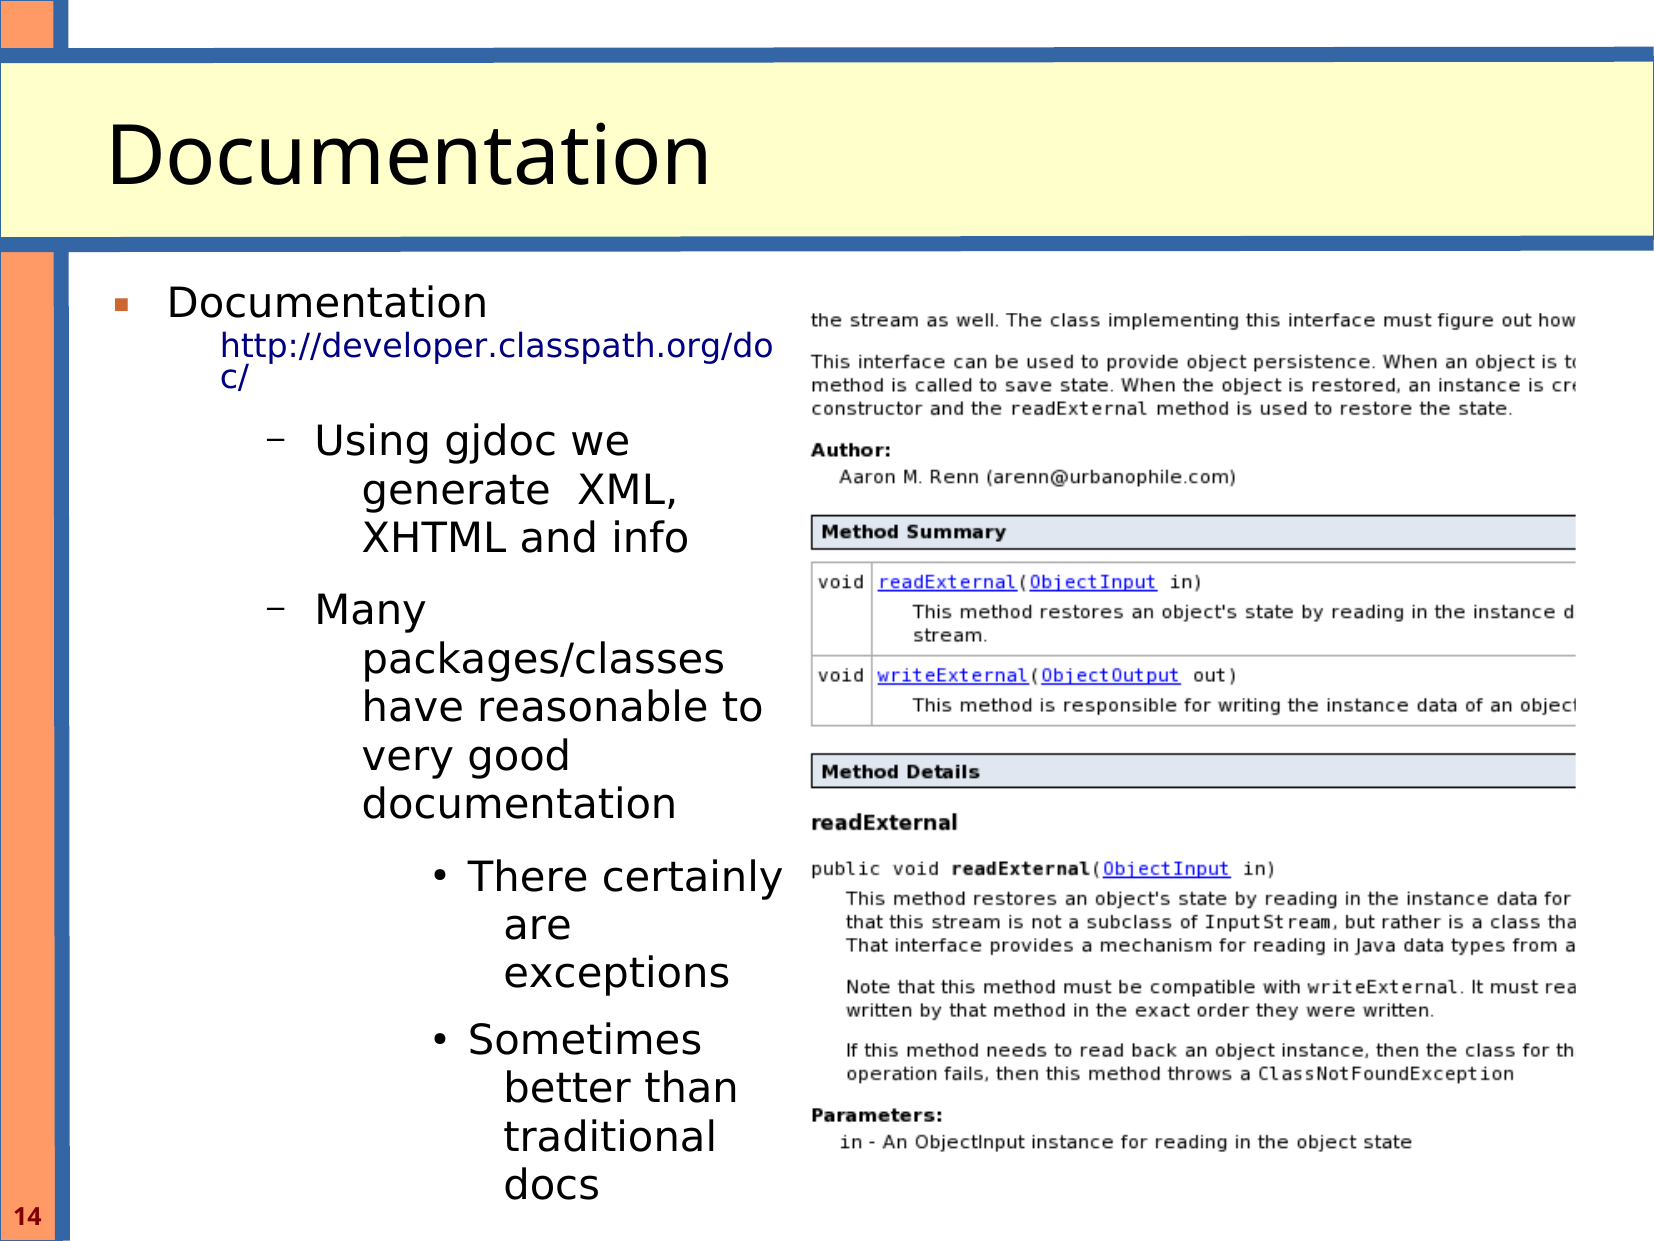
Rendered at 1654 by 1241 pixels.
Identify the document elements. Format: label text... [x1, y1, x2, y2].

picture [798, 313, 1576, 1152]
title Documentation [105, 92, 1605, 212]
list Documentation http://developer.classpath.org/doc/ Using gjdoc we generate XML, XHTML and info Many packages/classes have reasonable to very good documentation There certainly are exceptions Sometimes better than traditional docs urgently needed: High-level overview Manual for free environments [78, 278, 785, 1181]
